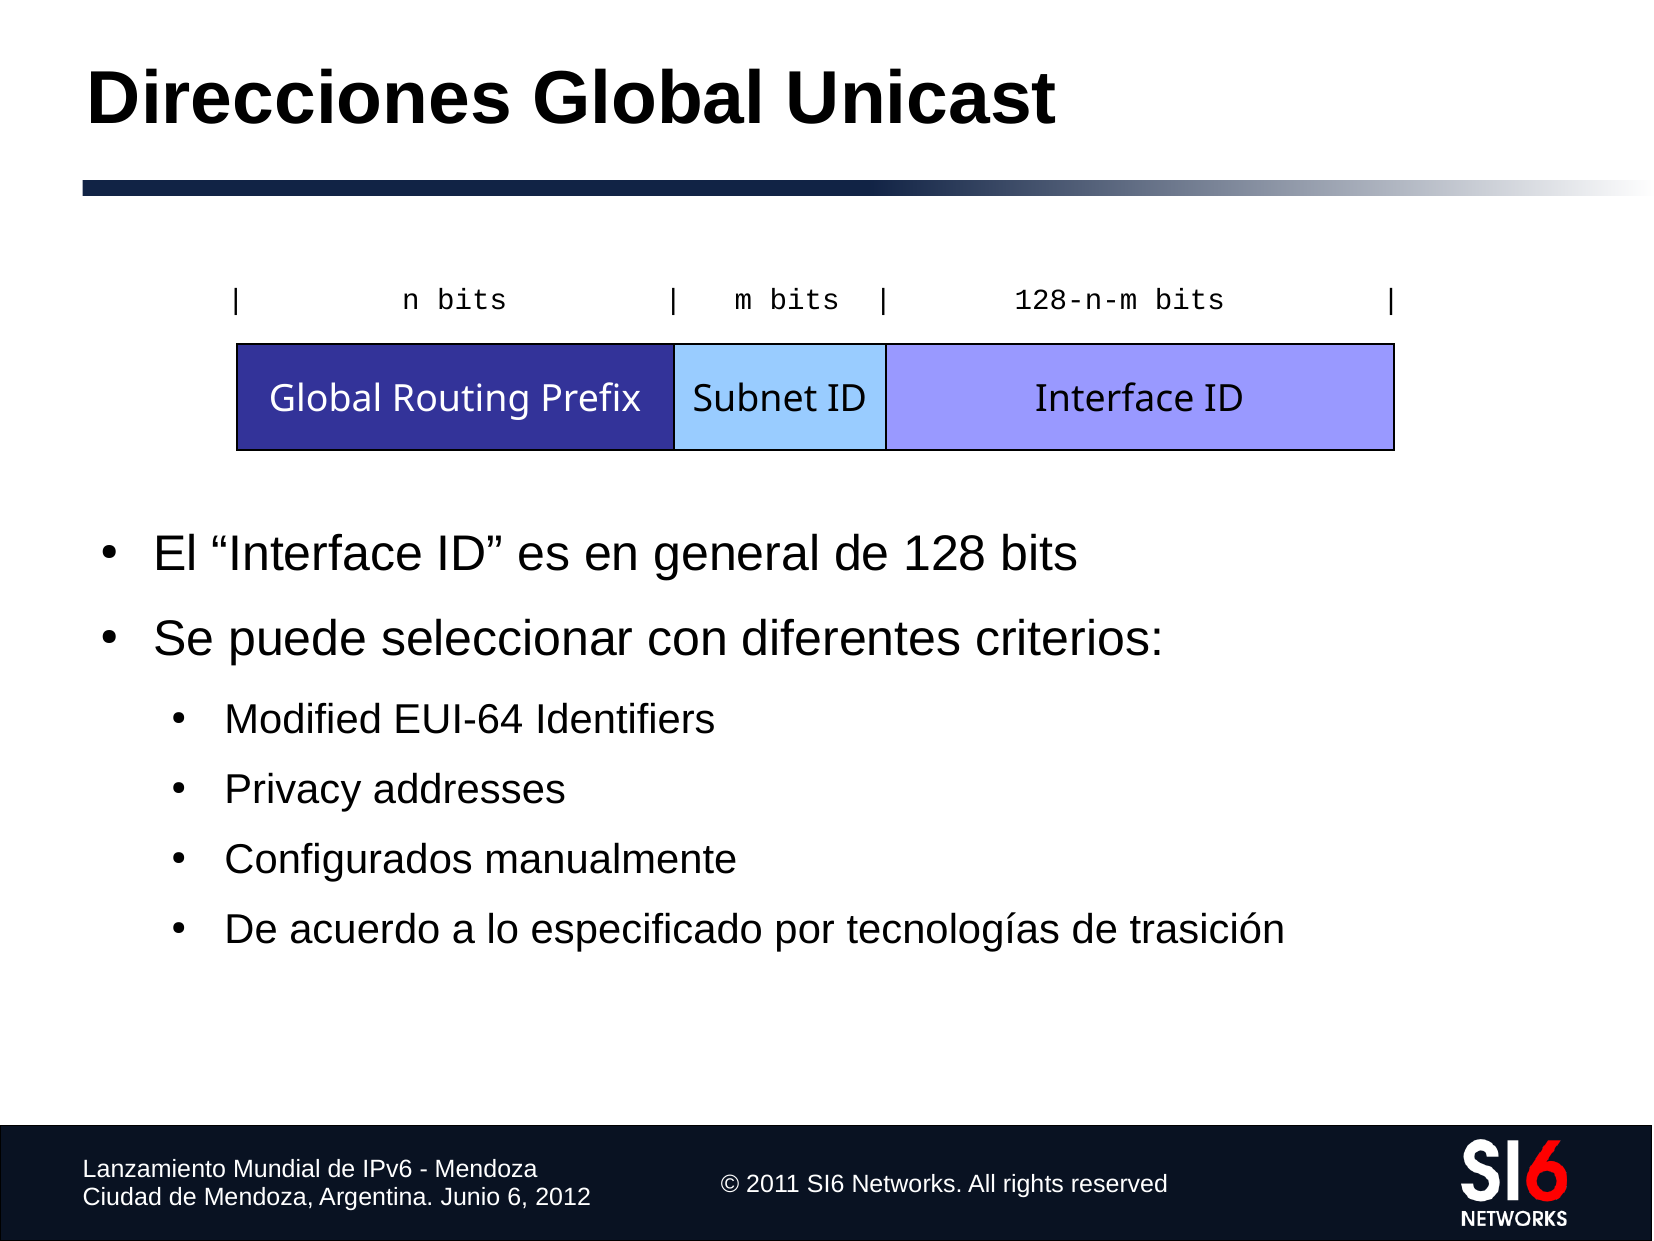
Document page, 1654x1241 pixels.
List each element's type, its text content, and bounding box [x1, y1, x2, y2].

text_box | n bits | m bits | 128-n-m bits | [194, 273, 1437, 324]
text_box Subnet ID [673, 343, 886, 450]
list El “Interface ID” es en general de 128 bits Se puede seleccionar con diferentes criterios: Modified EUI-64 Identifiers Privacy addresses Configurados manualmente De acuerdo a lo especificado por tecnologías de trasición [82, 525, 1571, 1109]
text_box Interface ID [886, 343, 1394, 450]
text_box Global Routing Prefix [236, 343, 673, 450]
title Direcciones Global Unicast [86, 30, 1576, 166]
picture [1461, 1139, 1567, 1226]
